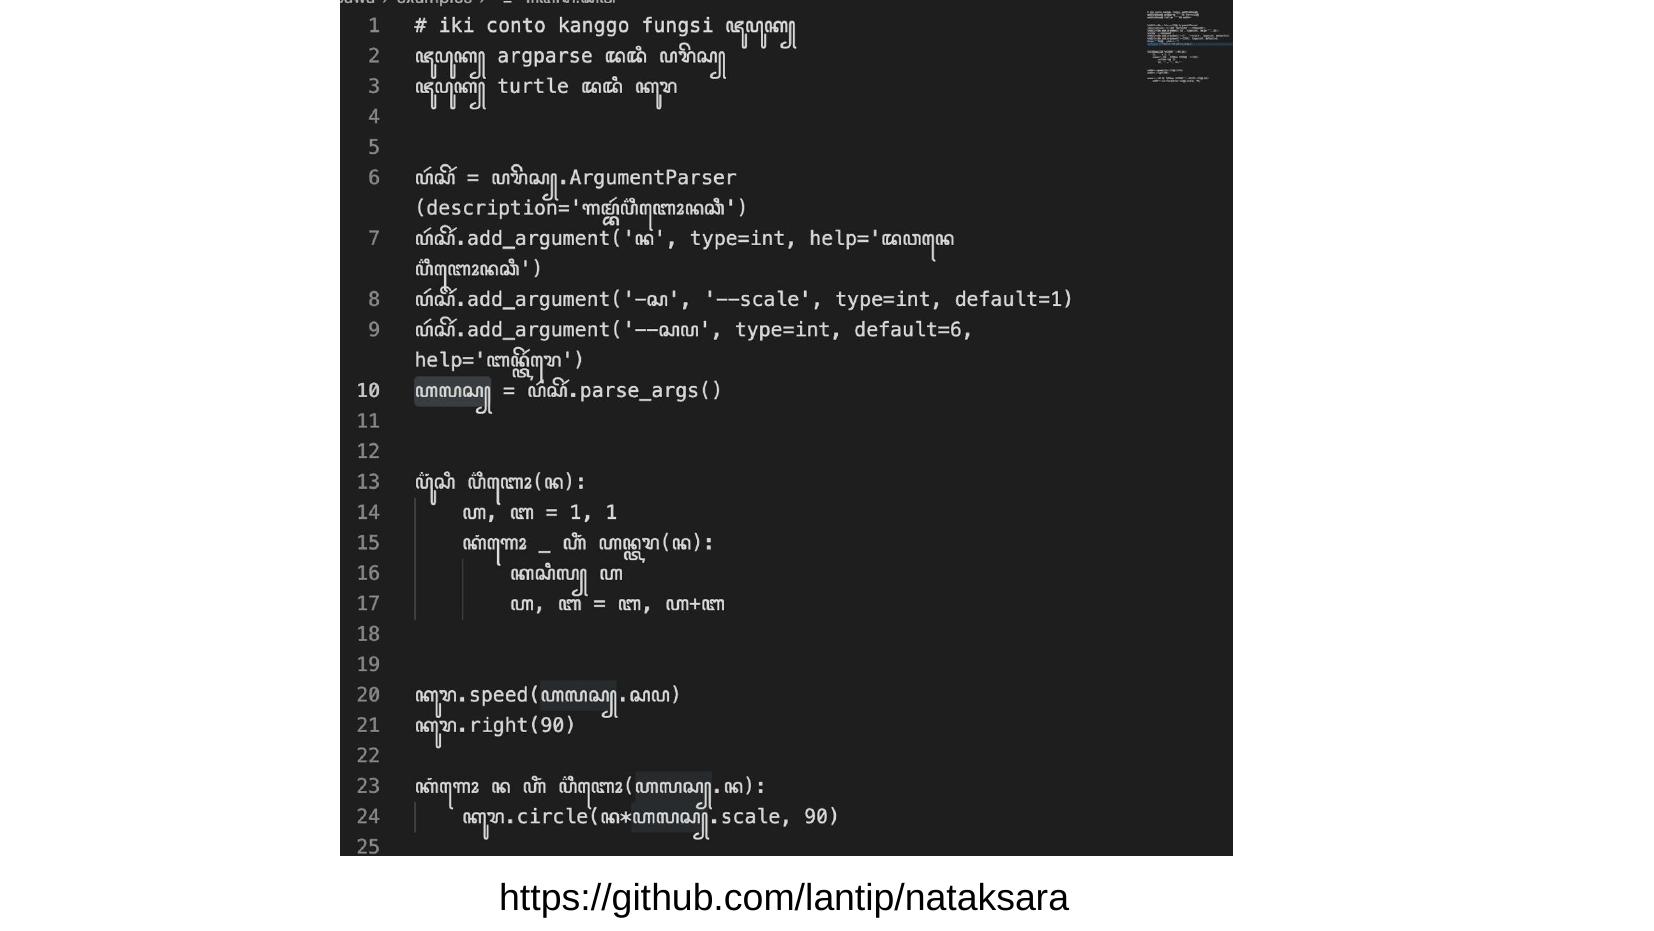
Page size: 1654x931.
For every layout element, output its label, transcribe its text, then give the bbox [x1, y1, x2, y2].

text_box https://github.com/lantip/nataksara [337, 868, 1231, 926]
picture [340, 0, 1233, 856]
